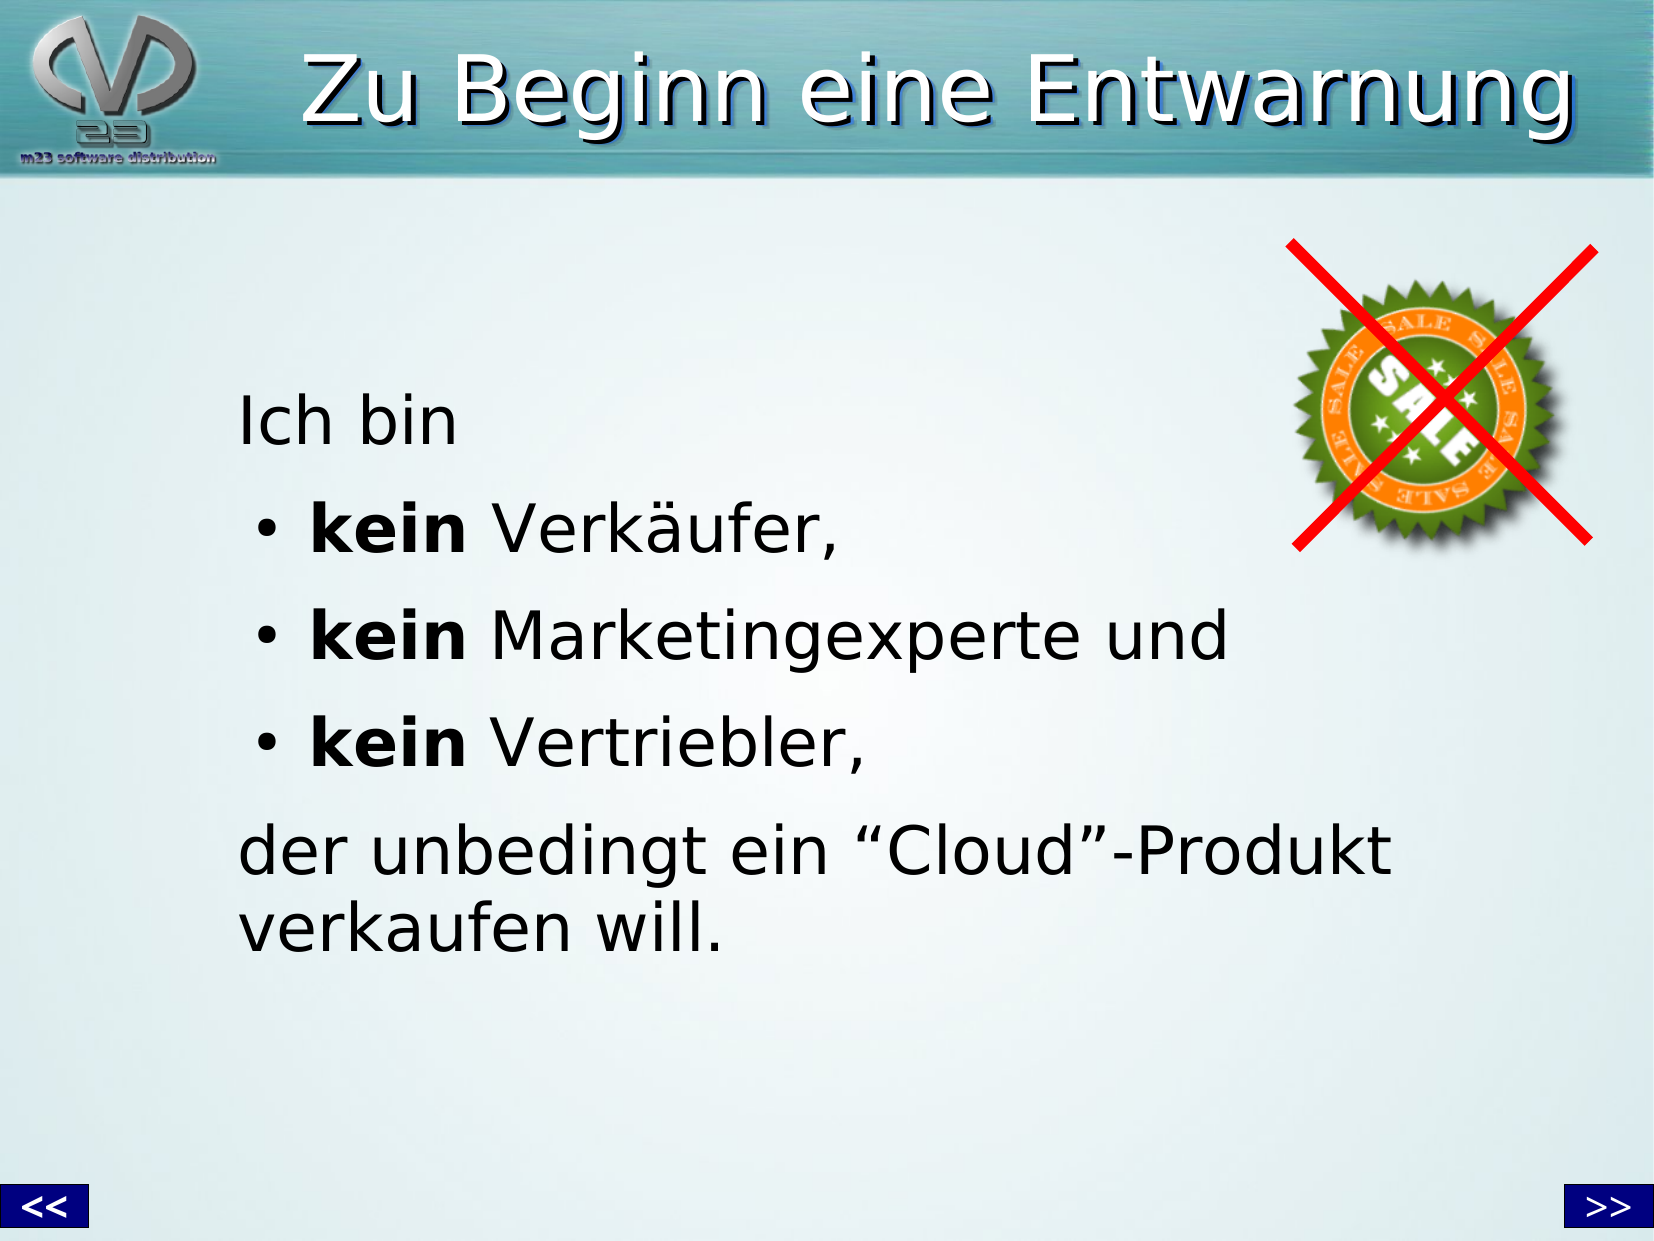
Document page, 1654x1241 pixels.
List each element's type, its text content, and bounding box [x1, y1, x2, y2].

list Ich bin kein Verkäufer, kein Marketingexperte und kein Vertriebler, der unbedingt ein “Cloud”-Produkt verkaufen will. [237, 382, 1417, 988]
picture [0, 0, 1654, 1241]
title Zu Beginn eine Entwarnung [224, 2, 1654, 178]
